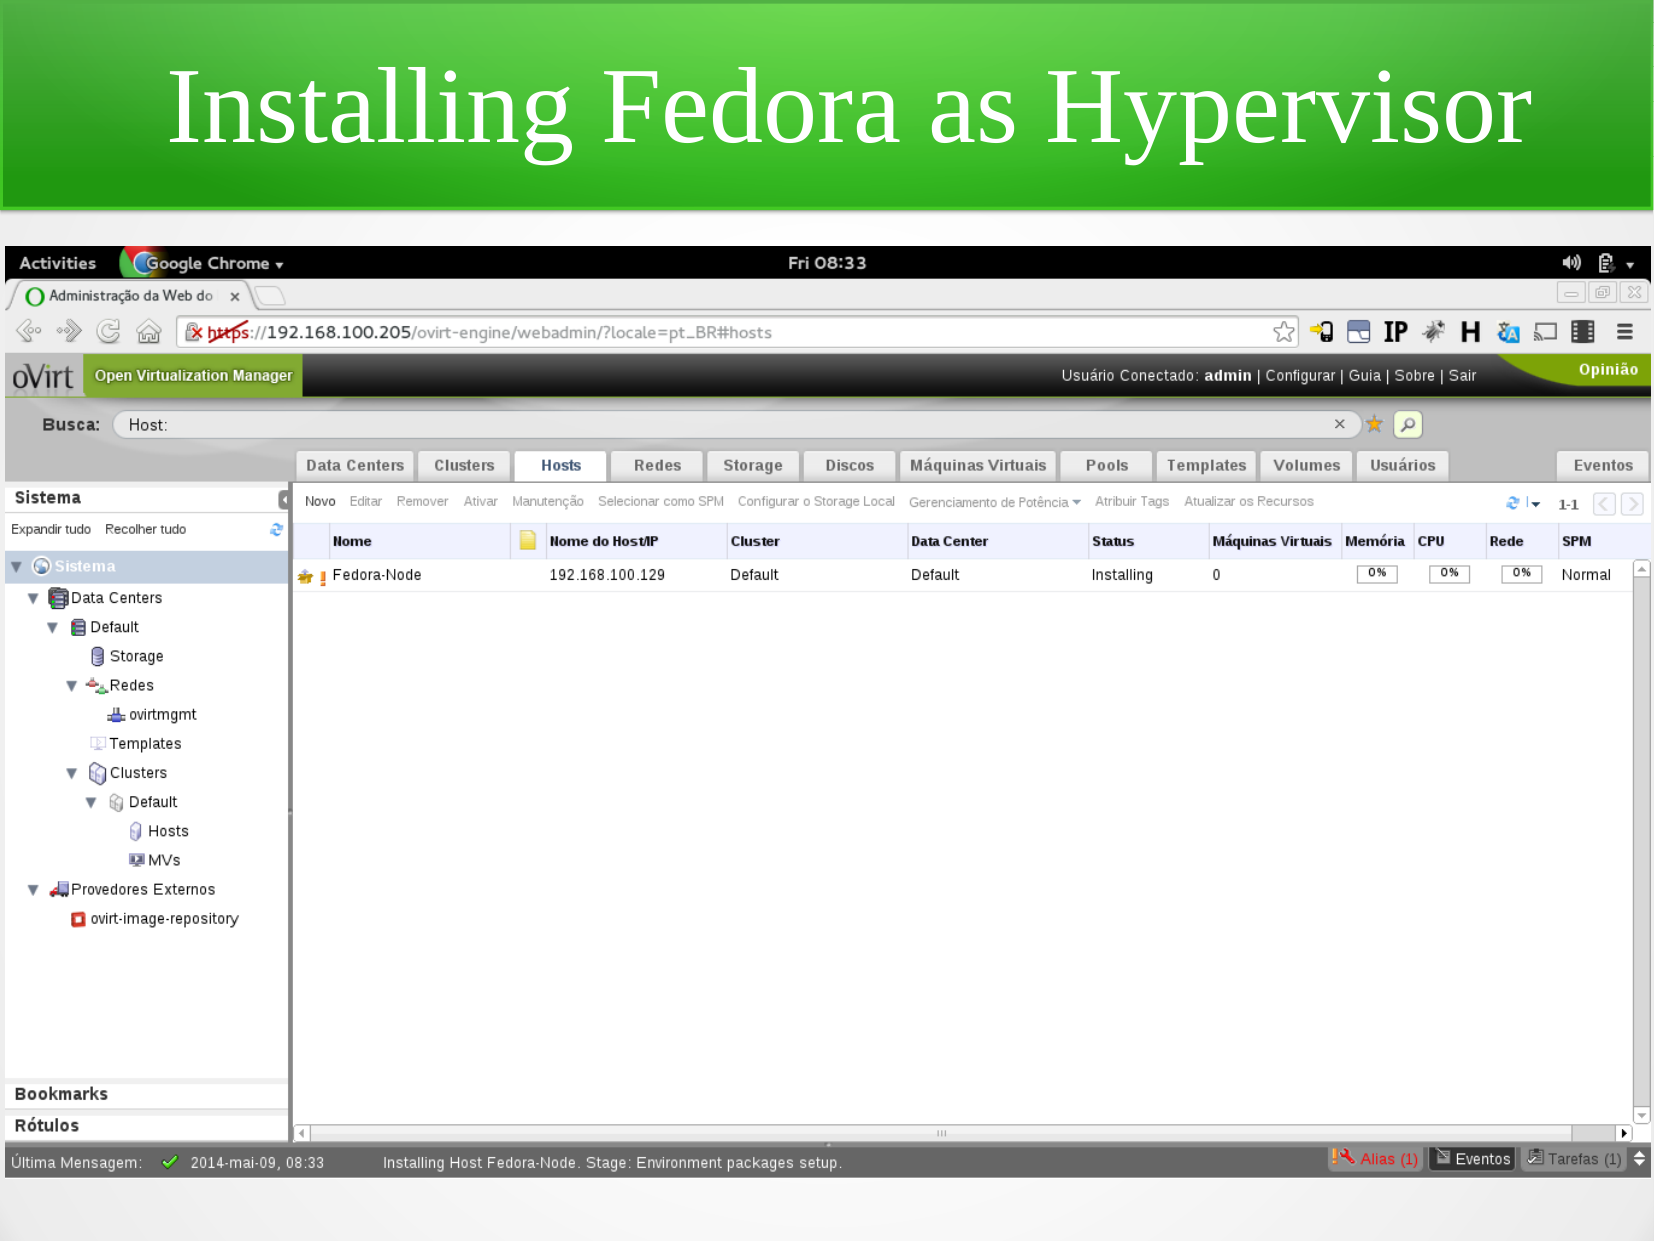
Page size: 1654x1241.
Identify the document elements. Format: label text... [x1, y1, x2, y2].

title Installing Fedora as Hypervisor [86, 11, 1576, 200]
picture [5, 246, 1651, 1179]
